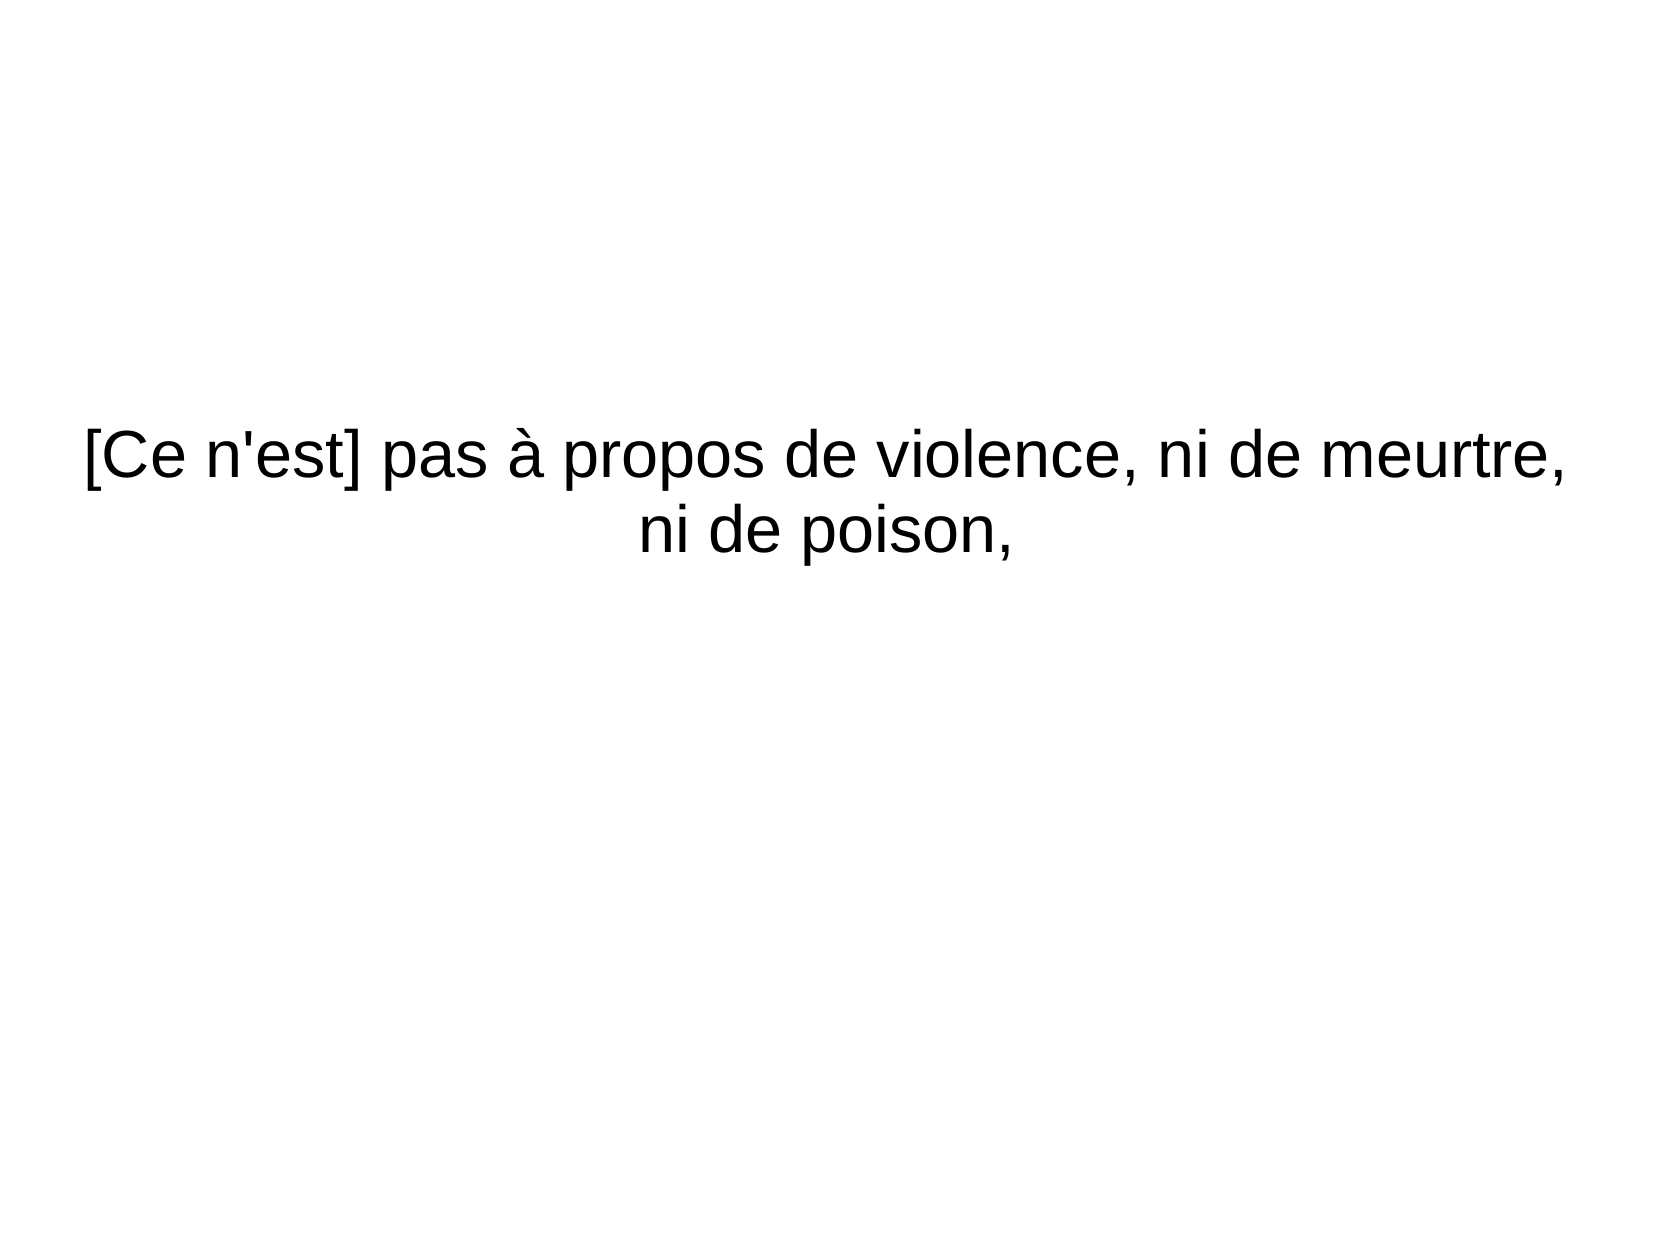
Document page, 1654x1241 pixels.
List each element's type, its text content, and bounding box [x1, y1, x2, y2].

subtitle [Ce n'est] pas à propos de violence, ni de meurtre, ni de poison, [82, 49, 1571, 1010]
